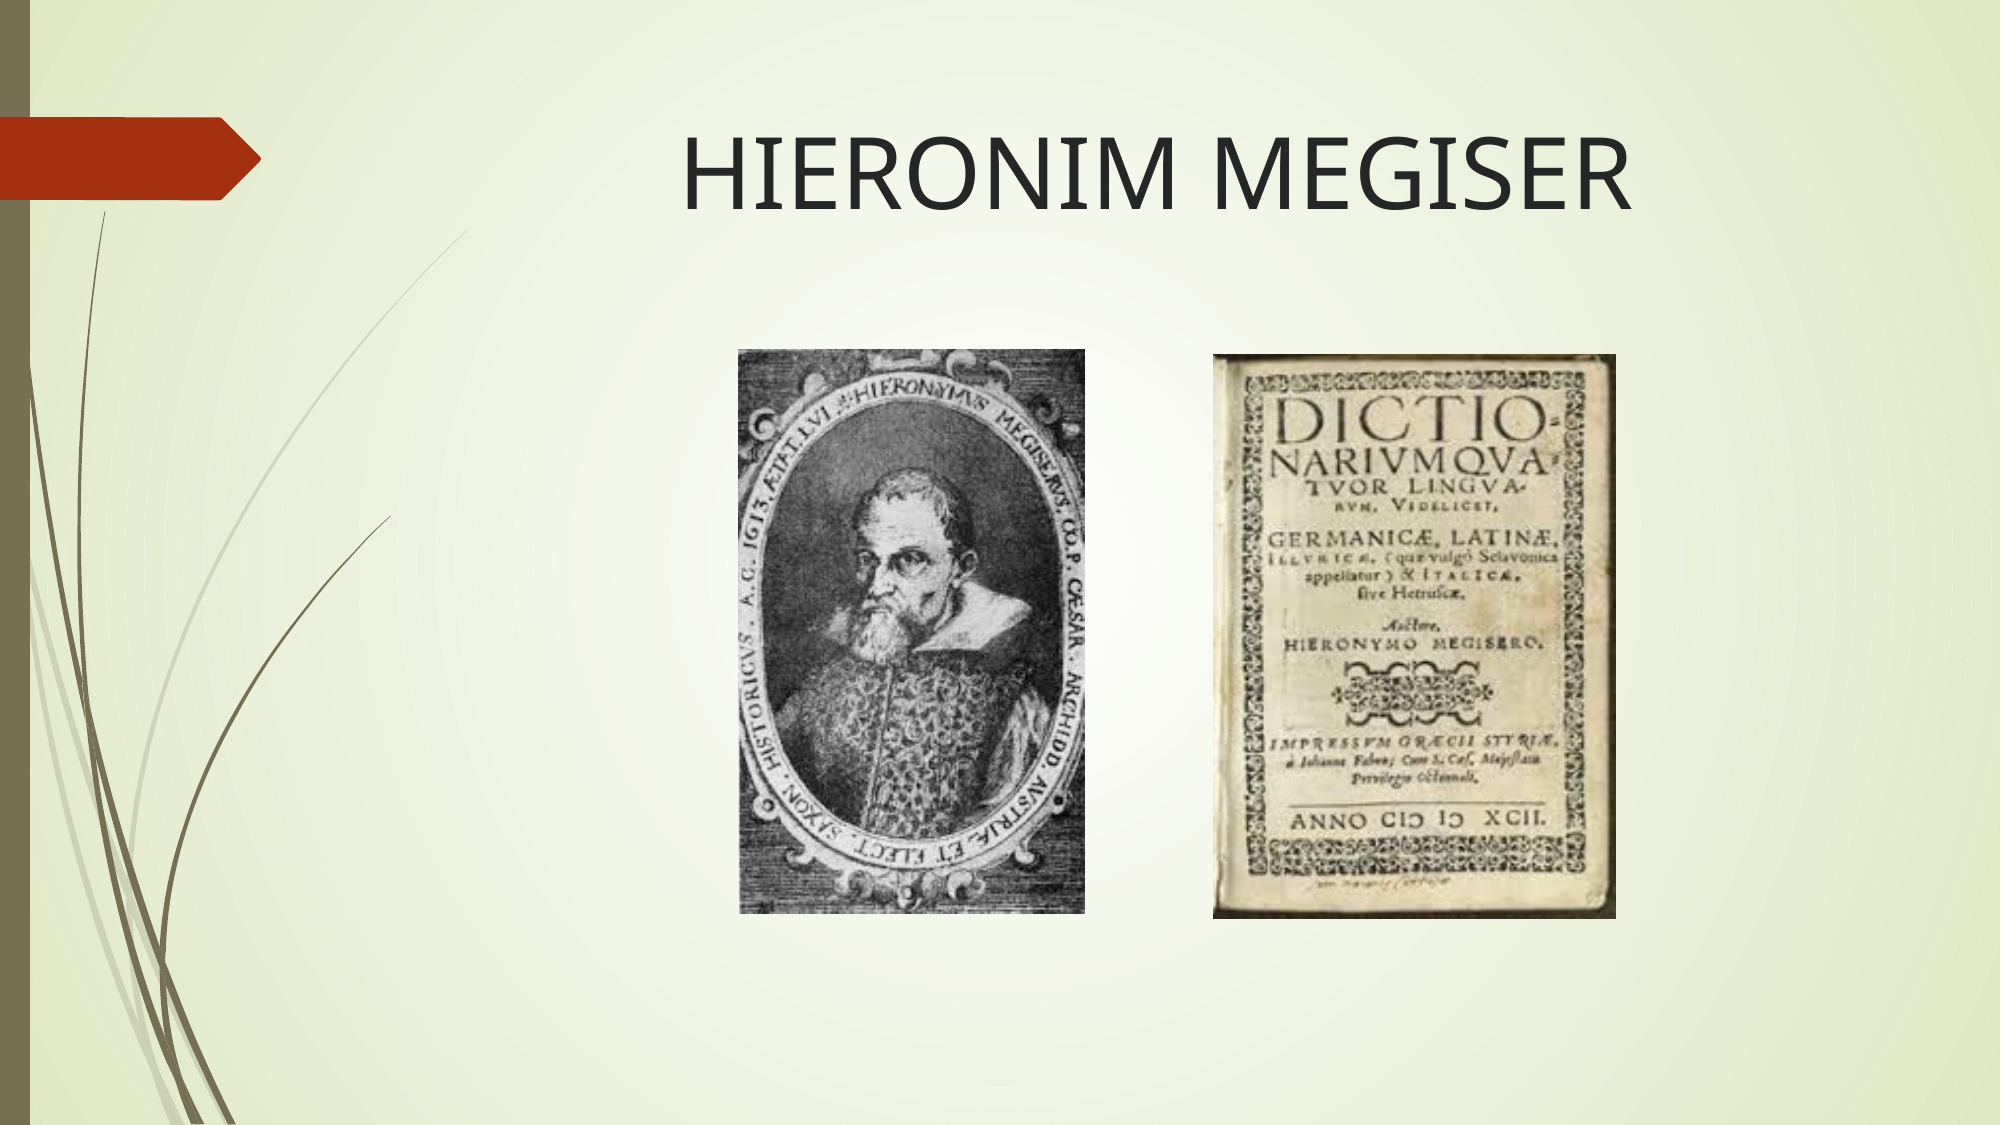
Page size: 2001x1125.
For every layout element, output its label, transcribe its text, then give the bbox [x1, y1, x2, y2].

title HIERONIM MEGISER [425, 102, 1888, 313]
picture [738, 349, 1085, 914]
picture [1213, 354, 1616, 919]
